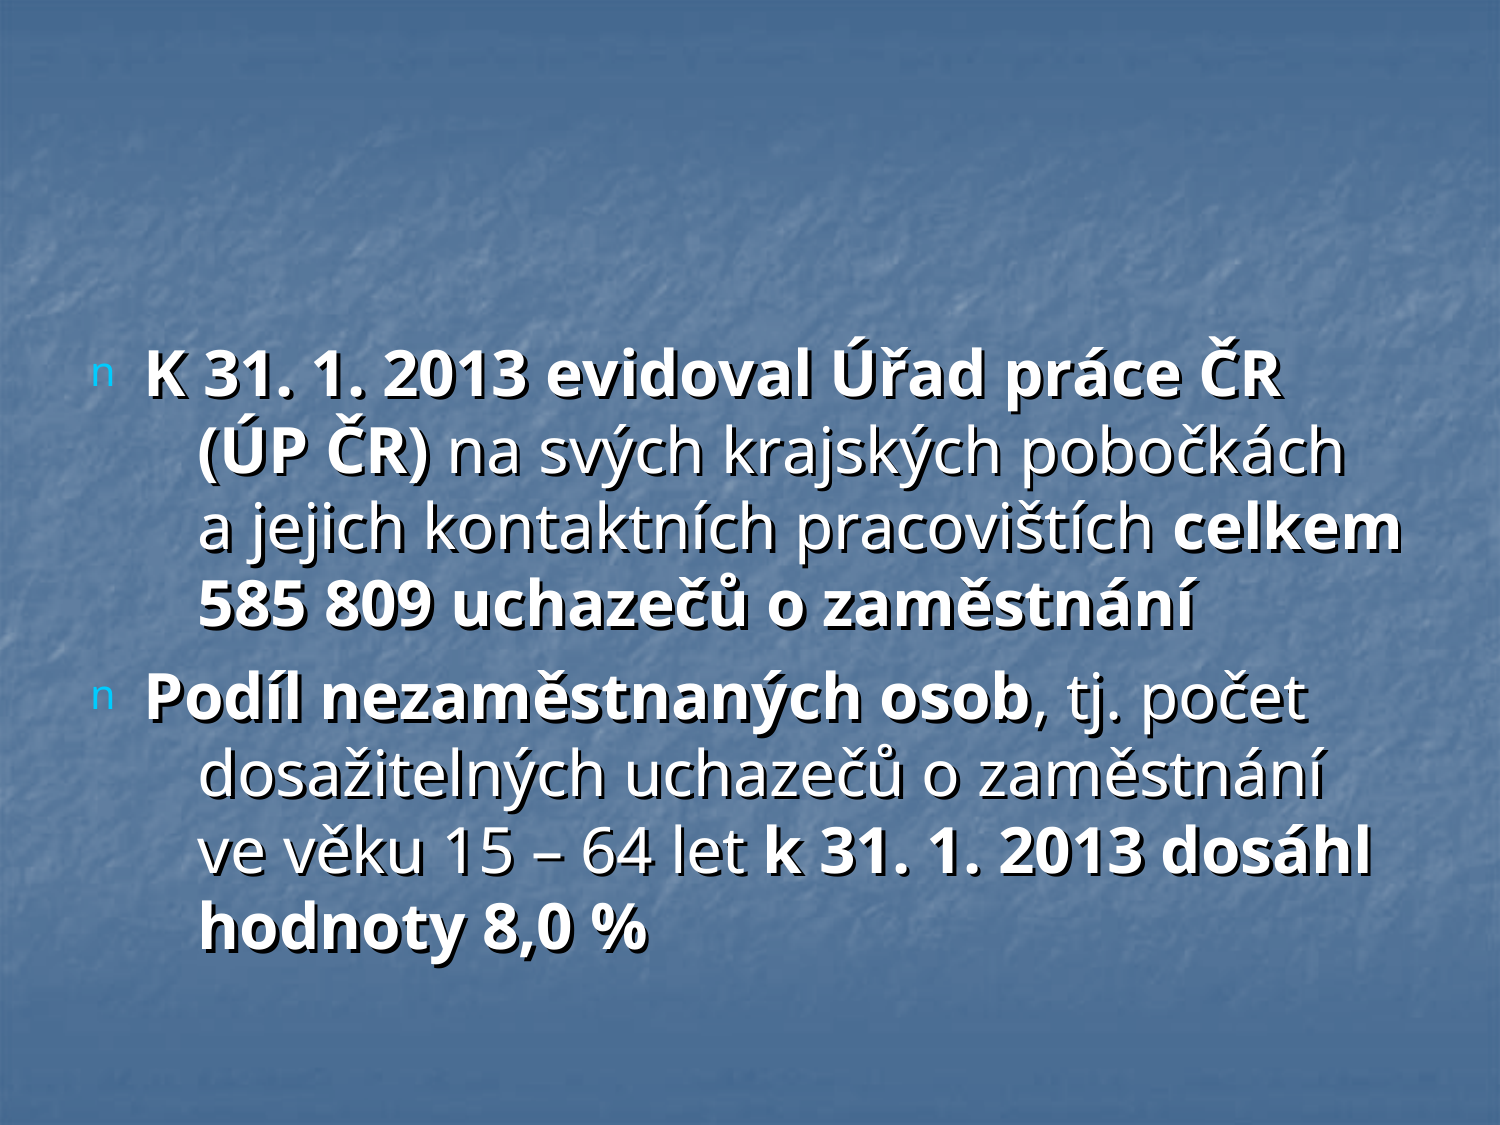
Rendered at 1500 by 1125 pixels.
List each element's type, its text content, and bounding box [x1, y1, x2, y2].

list K 31. 1. 2013 evidoval Úřad práce ČR (ÚP ČR) na svých krajských pobočkách a jejich kontaktních pracovištích celkem 585 809 uchazečů o zaměstnání Podíl nezaměstnaných osob, tj. počet dosažitelných uchazečů o zaměstnání ve věku 15 – 64 let k 31. 1. 2013 dosáhl hodnoty 8,0 % [75, 324, 1426, 1000]
